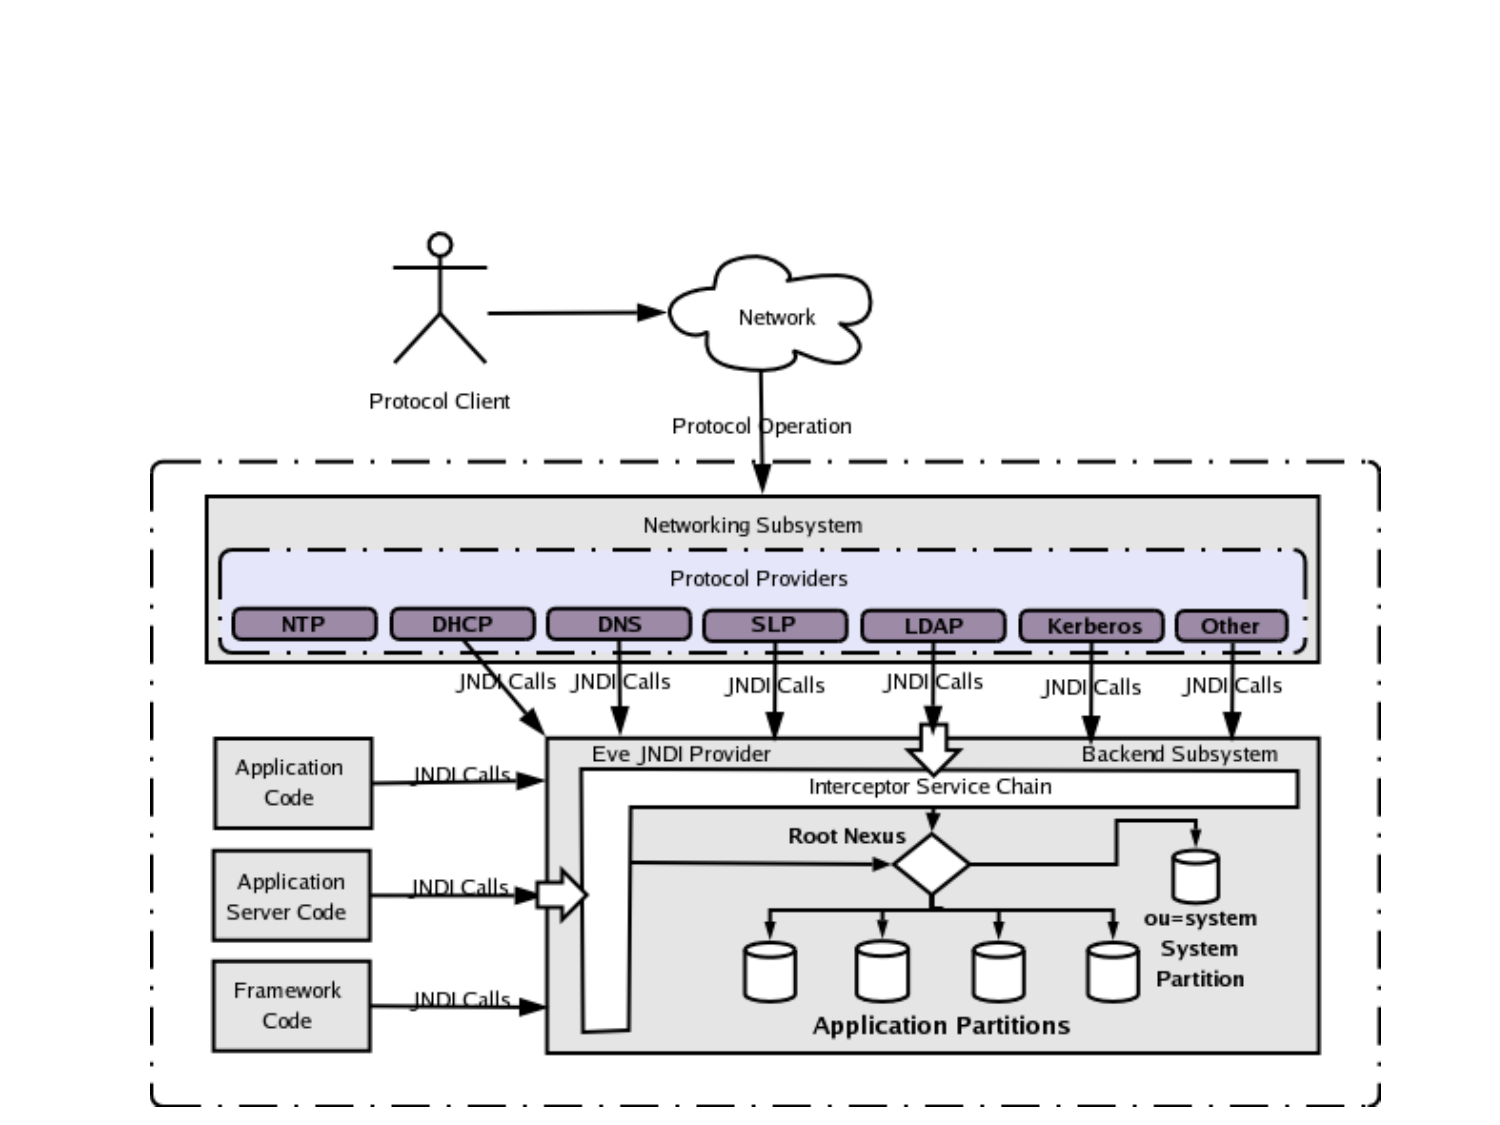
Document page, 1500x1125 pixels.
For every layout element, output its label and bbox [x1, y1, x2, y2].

picture [150, 209, 1381, 1107]
